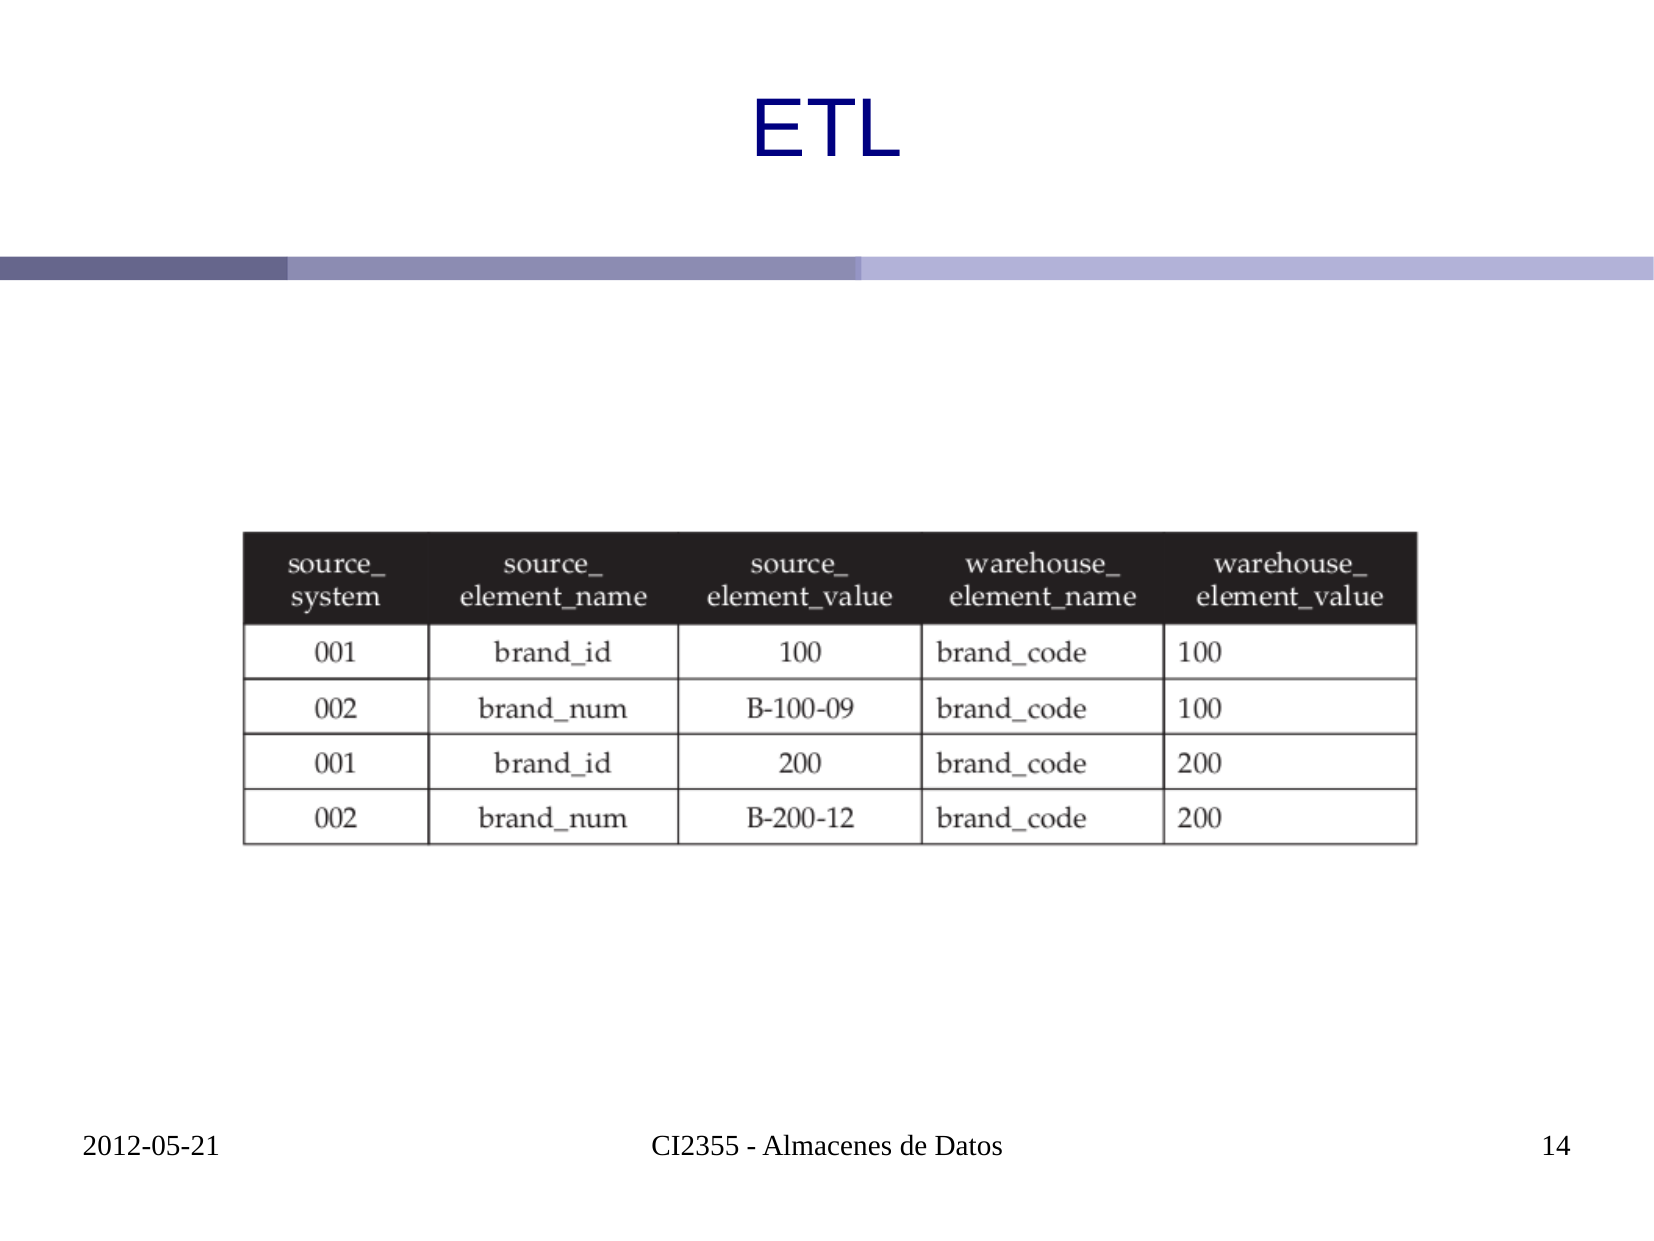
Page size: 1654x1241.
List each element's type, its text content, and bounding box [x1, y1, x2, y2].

title ETL [0, 0, 1654, 257]
picture [229, 518, 1436, 862]
